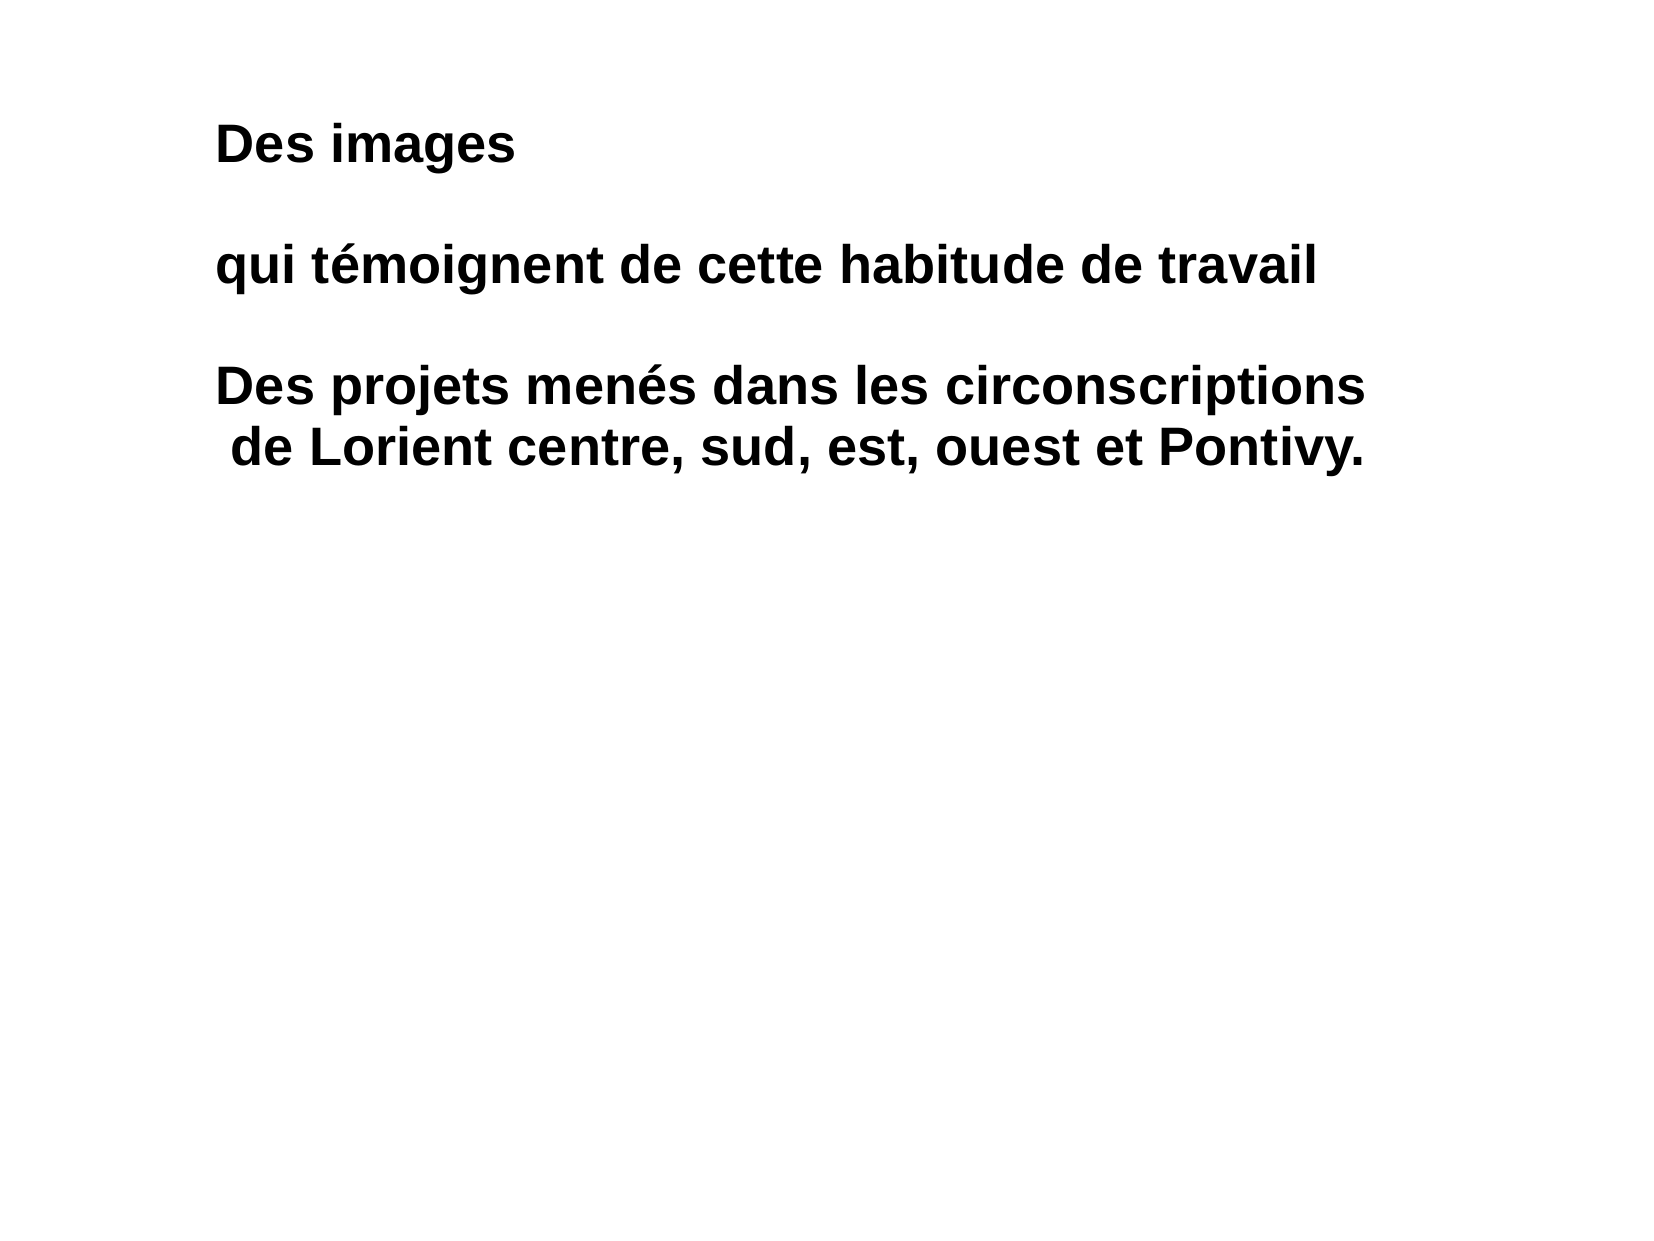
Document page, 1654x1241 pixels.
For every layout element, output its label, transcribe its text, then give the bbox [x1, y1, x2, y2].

text_box Des images qui témoignent de cette habitude de travail Des projets menés dans les circonscriptions de Lorient centre, sud, est, ouest et Pontivy. [200, 106, 1397, 536]
